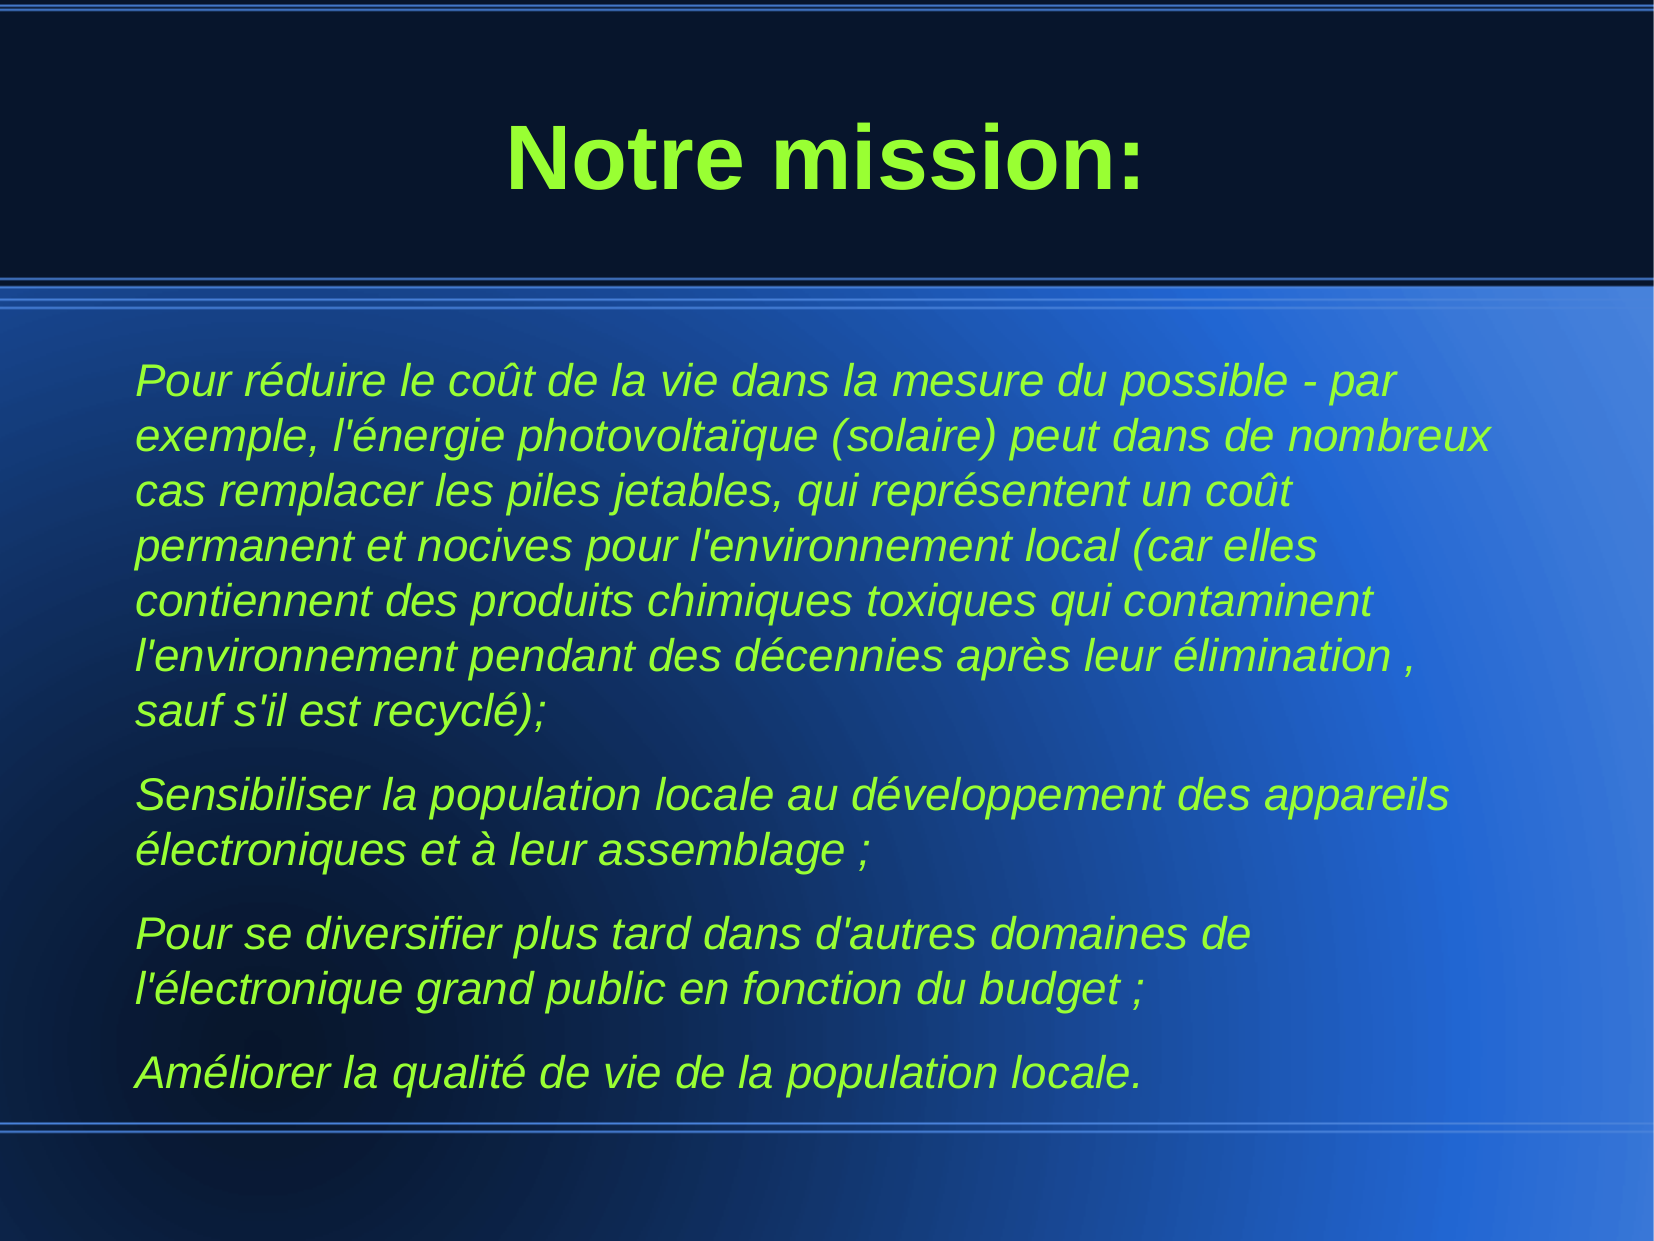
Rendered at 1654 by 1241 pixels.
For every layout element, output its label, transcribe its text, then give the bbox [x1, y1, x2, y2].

title Notre mission: [82, 49, 1571, 257]
list Pour réduire le coût de la vie dans la mesure du possible - par exemple, l'énergie photovoltaïque (solaire) peut dans de nombreux cas remplacer les piles jetables, qui représentent un coût permanent et nocives pour l'environnement local (car elles contiennent des produits chimiques toxiques qui contaminent l'environnement pendant des décennies après leur élimination , sauf s'il est recyclé); Sensibiliser la population locale au développement des appareils électroniques et à leur assemblage ; Pour se diversifier plus tard dans d'autres domaines de l'électronique grand public en fonction du budget ; Améliorer la qualité de vie de la population locale. [135, 350, 1517, 1132]
picture [0, 0, 1654, 1241]
